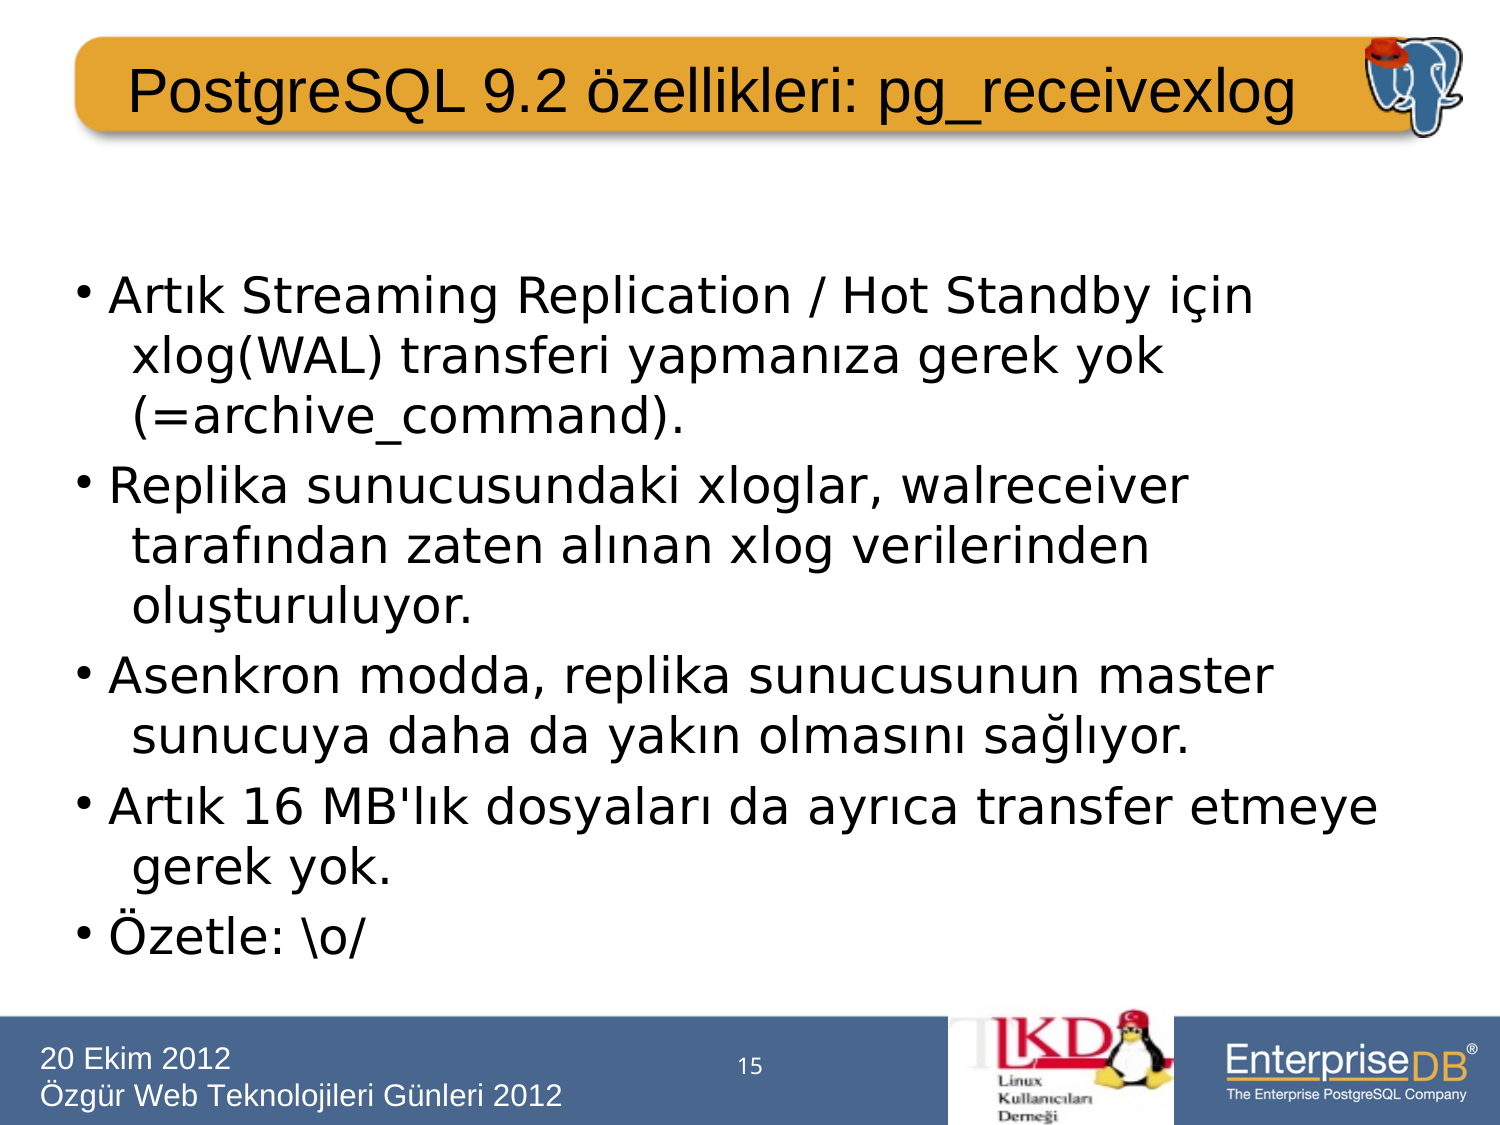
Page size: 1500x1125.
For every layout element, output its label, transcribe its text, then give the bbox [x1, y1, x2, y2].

picture [0, 0, 1500, 1125]
list Artık Streaming Replication / Hot Standby için xlog(WAL) transferi yapmanıza gerek yok (=archive_command). Replika sunucusundaki xloglar, walreceiver tarafından zaten alınan xlog verilerinden oluşturuluyor. Asenkron modda, replika sunucusunun master sunucuya daha da yakın olmasını sağlıyor. Artık 16 MB'lık dosyaları da ayrıca transfer etmeye gerek yok. Özetle: \o/ [75, 263, 1425, 1006]
title PostgreSQL 9.2 özellikleri: pg_receivexlog [112, 37, 1388, 138]
